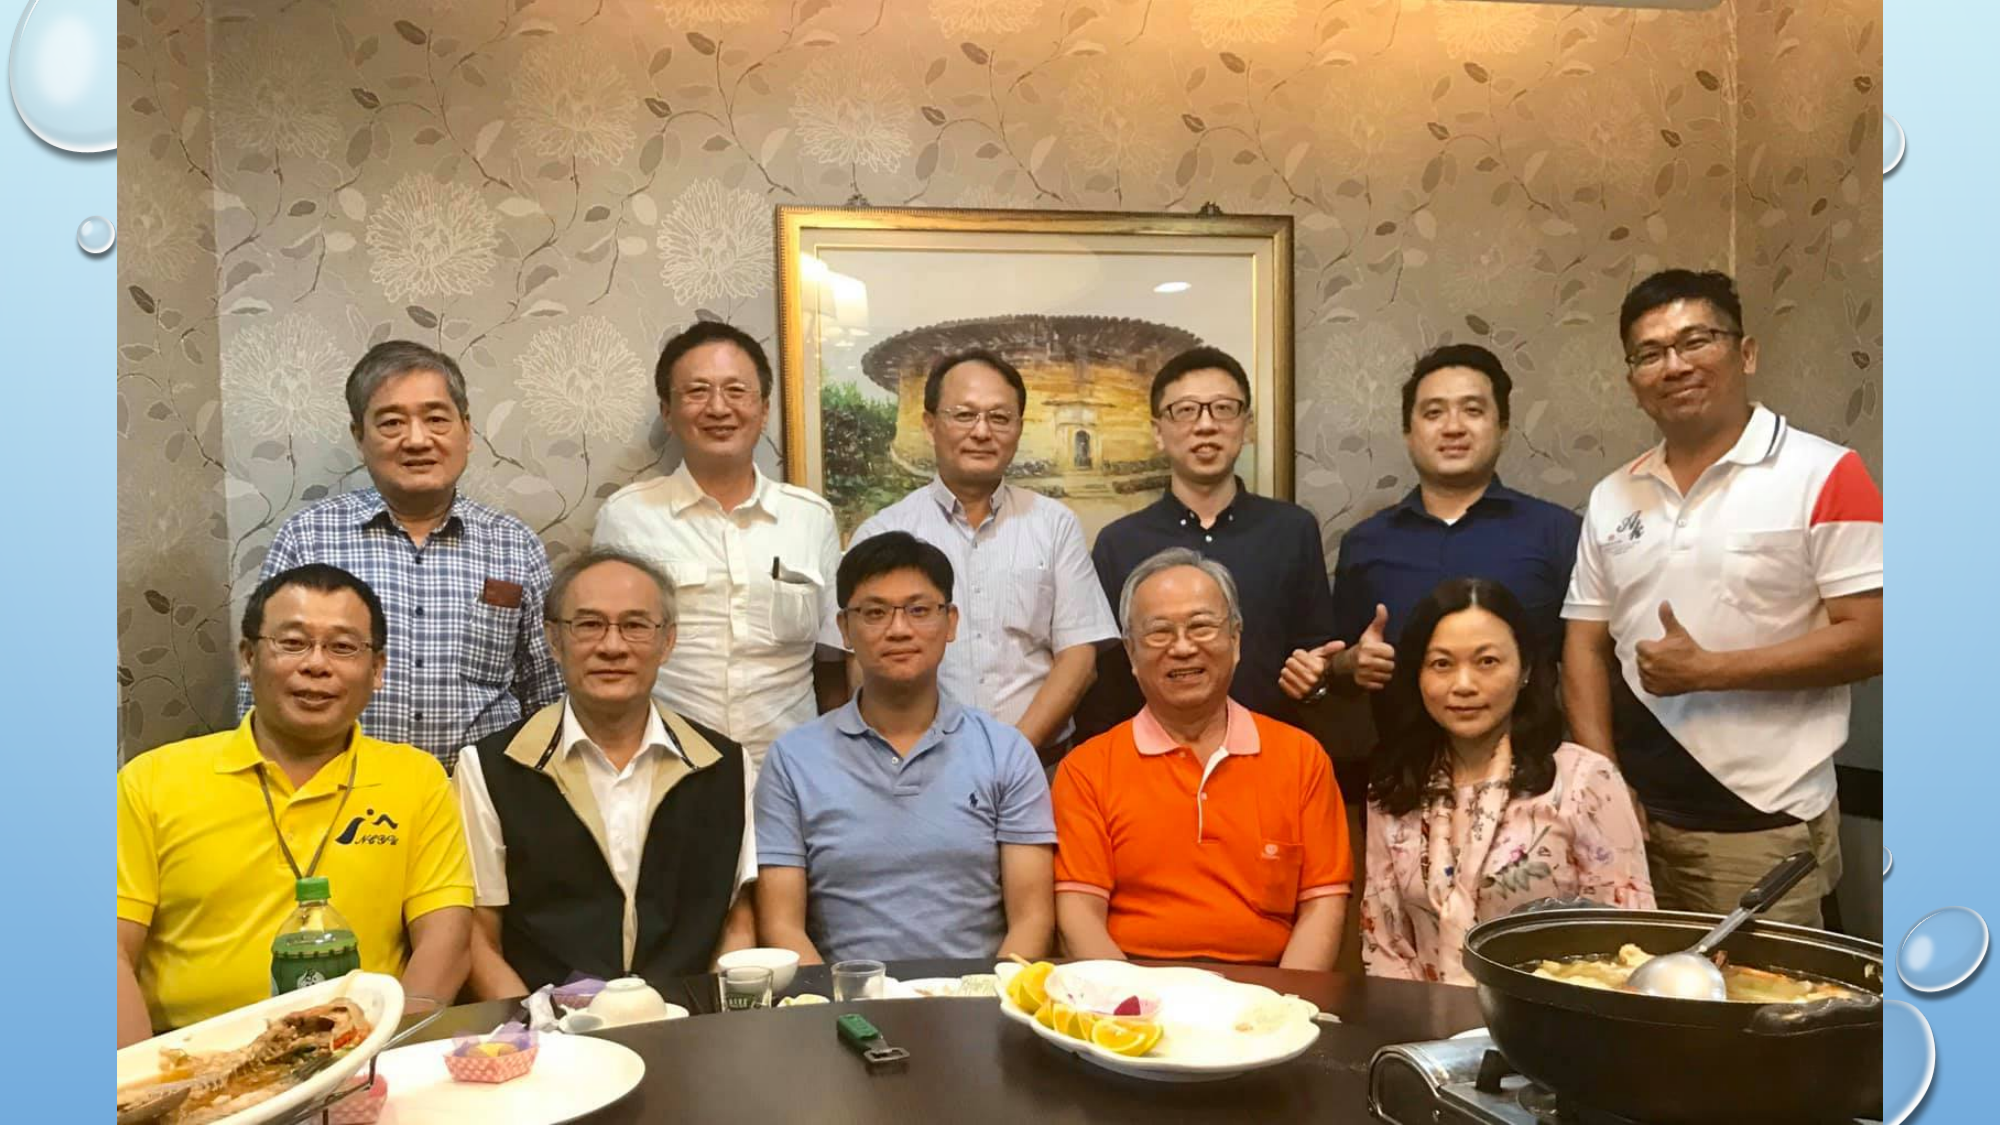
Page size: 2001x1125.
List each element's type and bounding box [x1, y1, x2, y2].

picture [117, 0, 1883, 1125]
